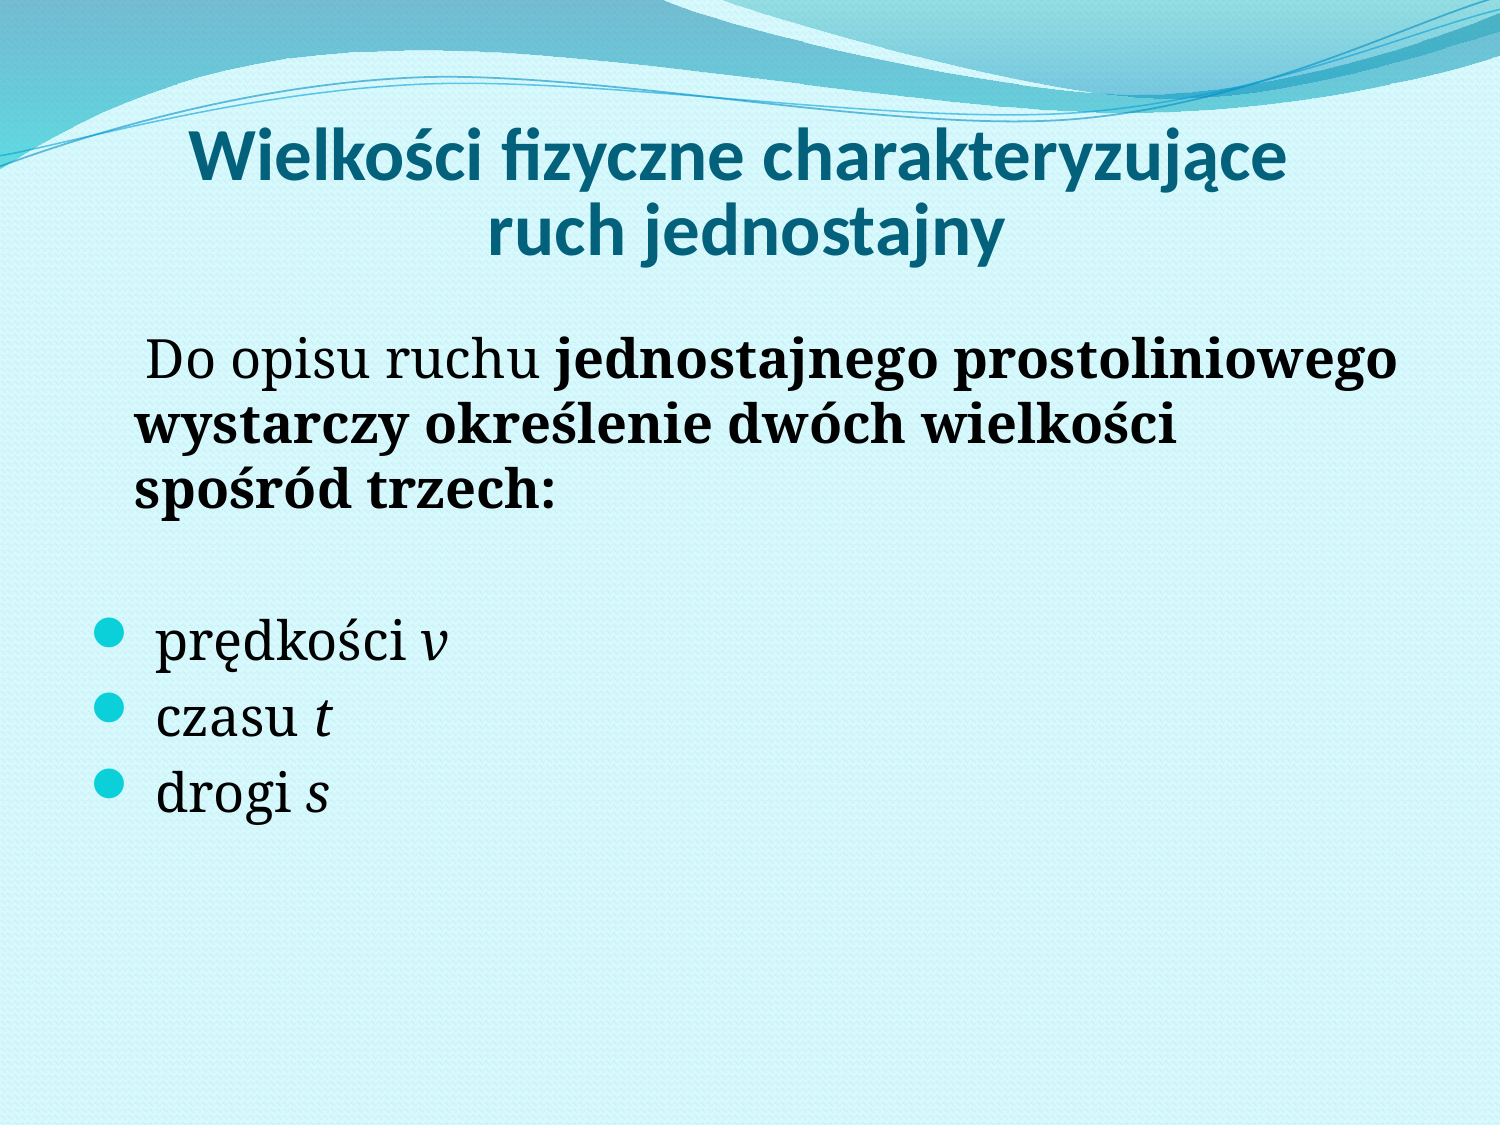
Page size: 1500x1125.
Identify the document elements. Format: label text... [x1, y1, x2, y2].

picture [0, 0, 1500, 1125]
list Do opisu ruchu jednostajnego prostoliniowego wystarczy określenie dwóch wielkości spośród trzech: prędkości v czasu t drogi s [75, 317, 1425, 1038]
text_box Wielkości fizyczne charakteryzujące ruch jednostajny [82, 94, 1396, 305]
